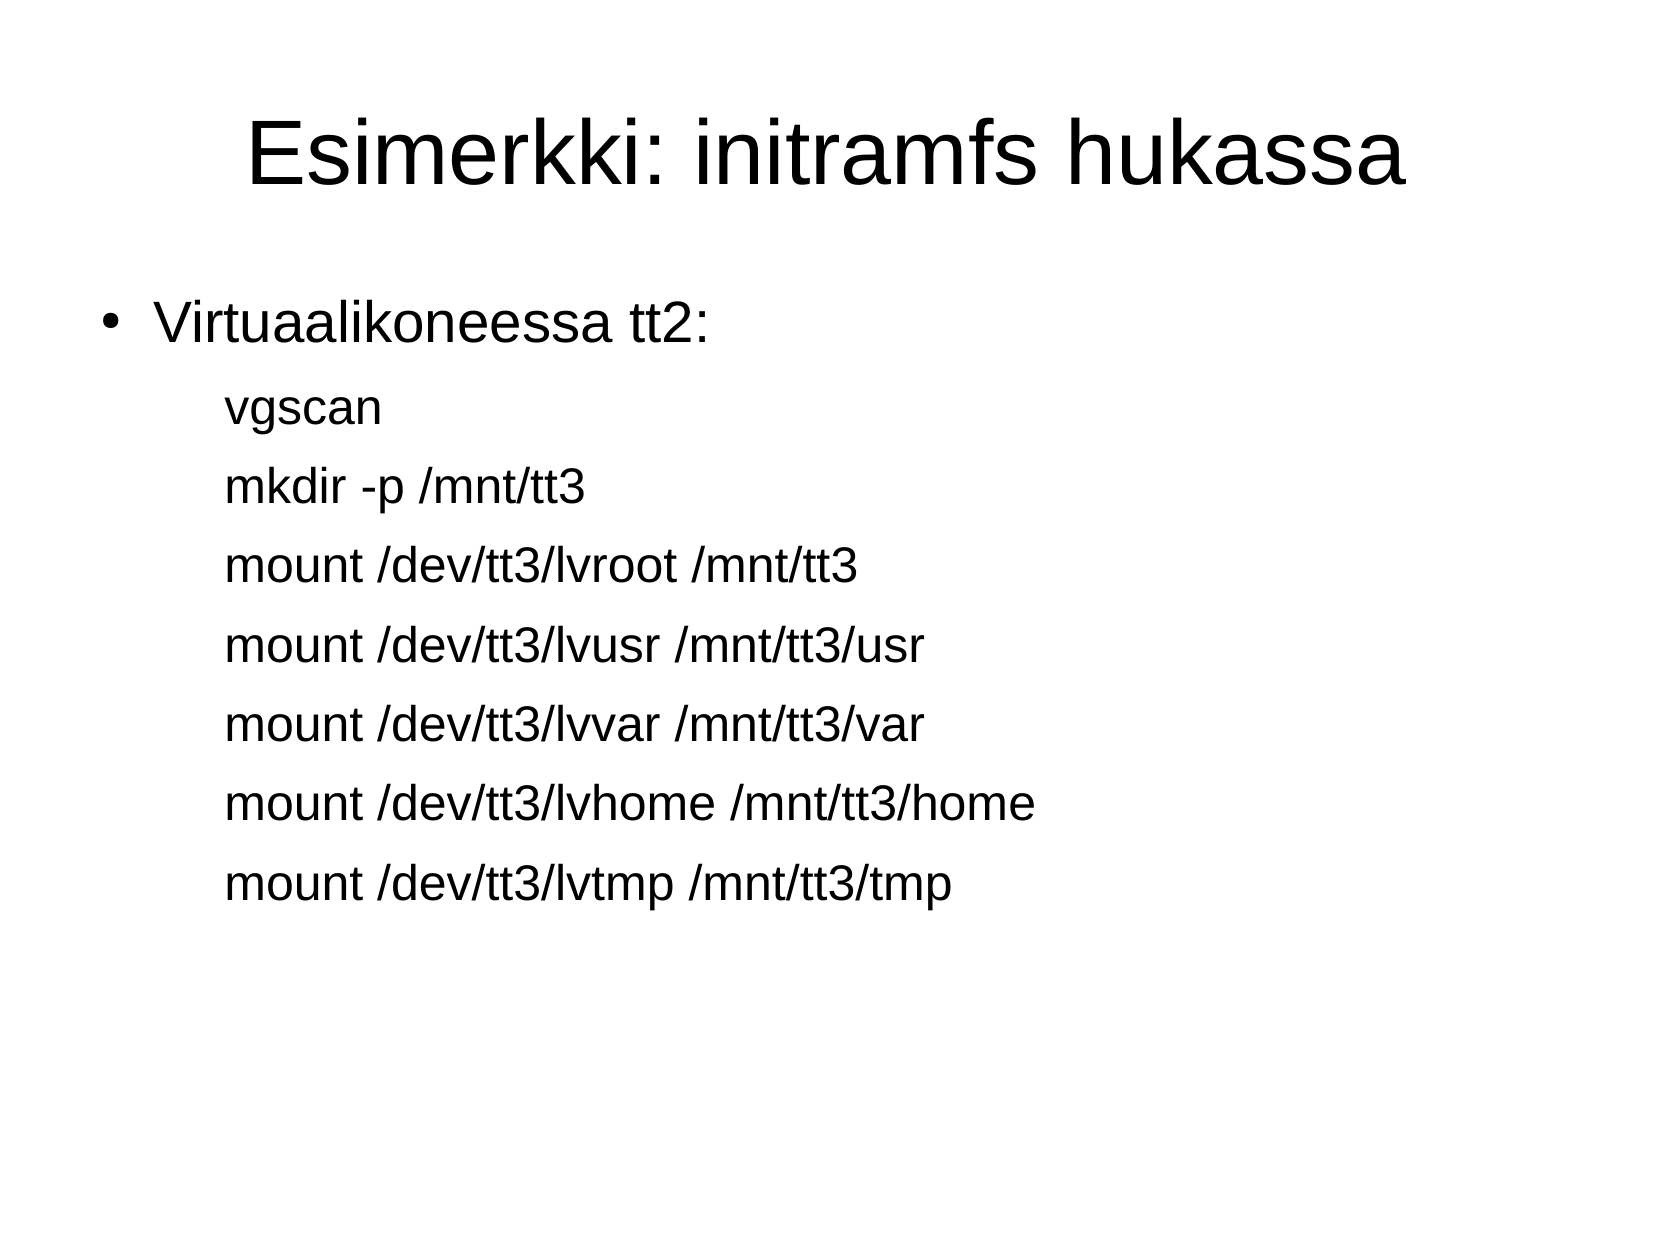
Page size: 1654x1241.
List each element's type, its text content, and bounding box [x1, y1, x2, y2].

title Esimerkki: initramfs hukassa [82, 49, 1571, 257]
list Virtuaalikoneessa tt2: vgscan mkdir -p /mnt/tt3 mount /dev/tt3/lvroot /mnt/tt3 mount /dev/tt3/lvusr /mnt/tt3/usr mount /dev/tt3/lvvar /mnt/tt3/var mount /dev/tt3/lvhome /mnt/tt3/home mount /dev/tt3/lvtmp /mnt/tt3/tmp [82, 290, 1571, 1010]
